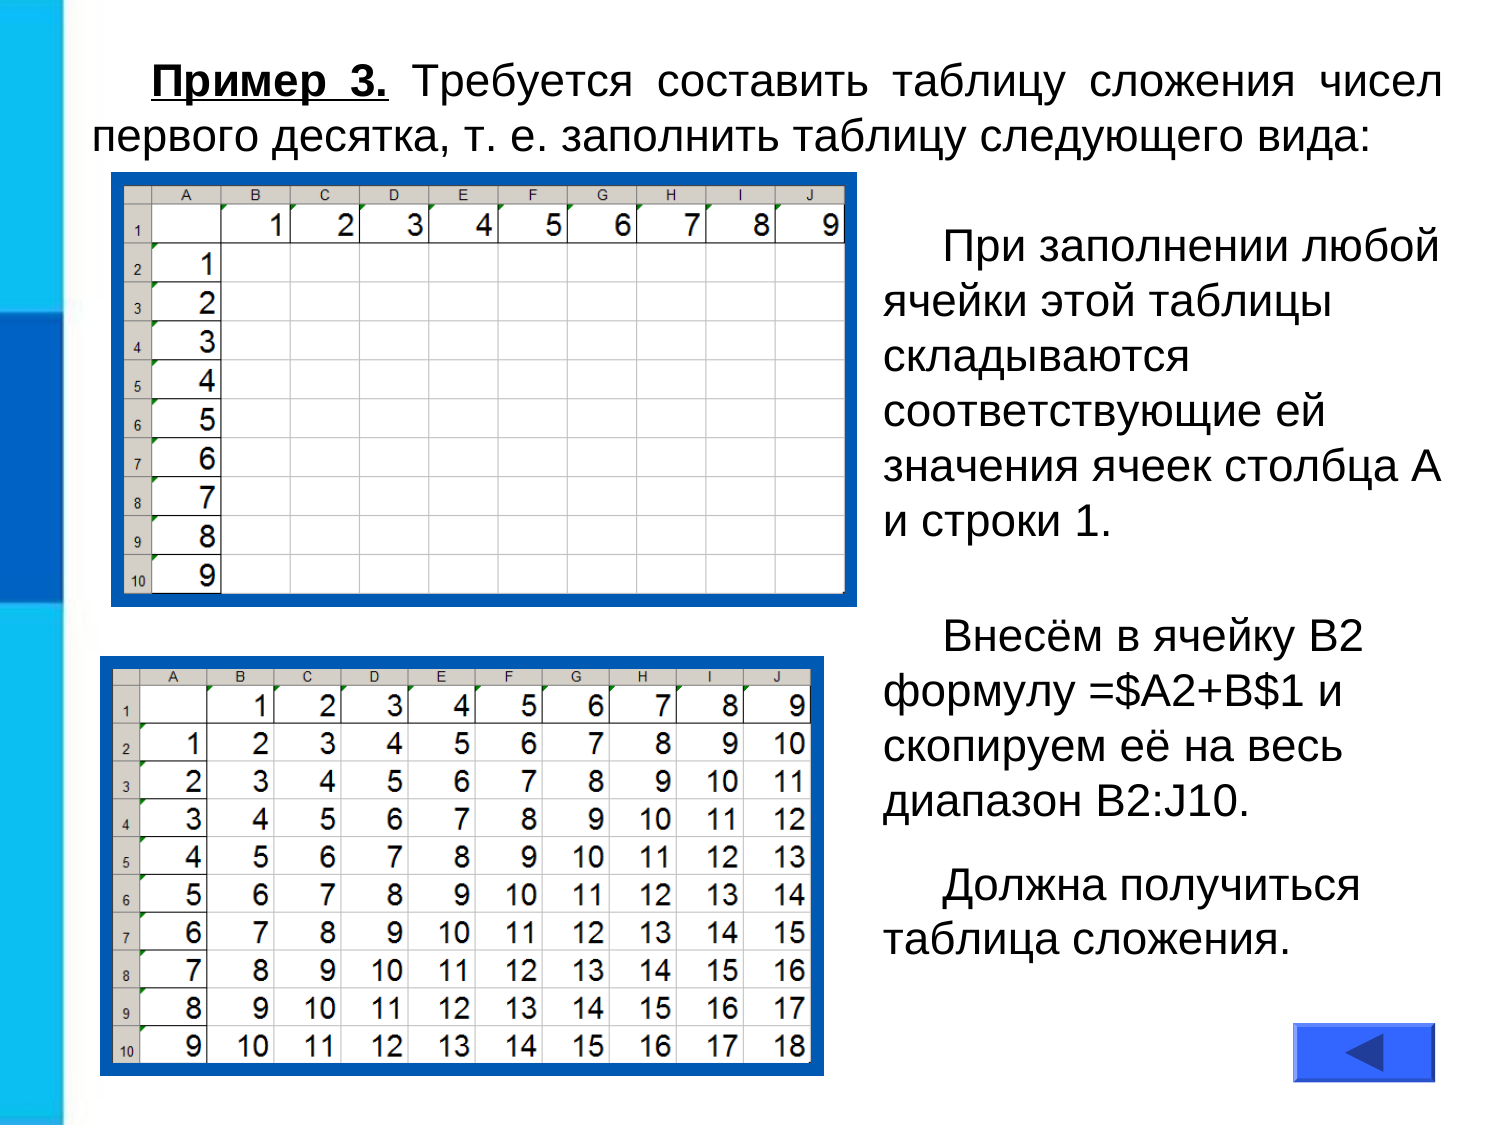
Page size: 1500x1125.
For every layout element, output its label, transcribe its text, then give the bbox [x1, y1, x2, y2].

text_box При заполнении любой ячейки этой таблицы складываются соответствующие ей значения ячеек столбца А и строки 1. [868, 207, 1459, 554]
picture [0, 0, 1500, 1125]
text_box [1294, 1023, 1436, 1083]
text_box Пример 3. Требуется составить таблицу сложения чисел первого десятка, т. е. заполнить таблицу следующего вида: [76, 42, 1459, 169]
text_box Внесём в ячейку В2 формулу =$A2+B$1 и скопируем её на весь диапазон В2:J10. Должна получиться таблица сложения. [868, 597, 1459, 972]
